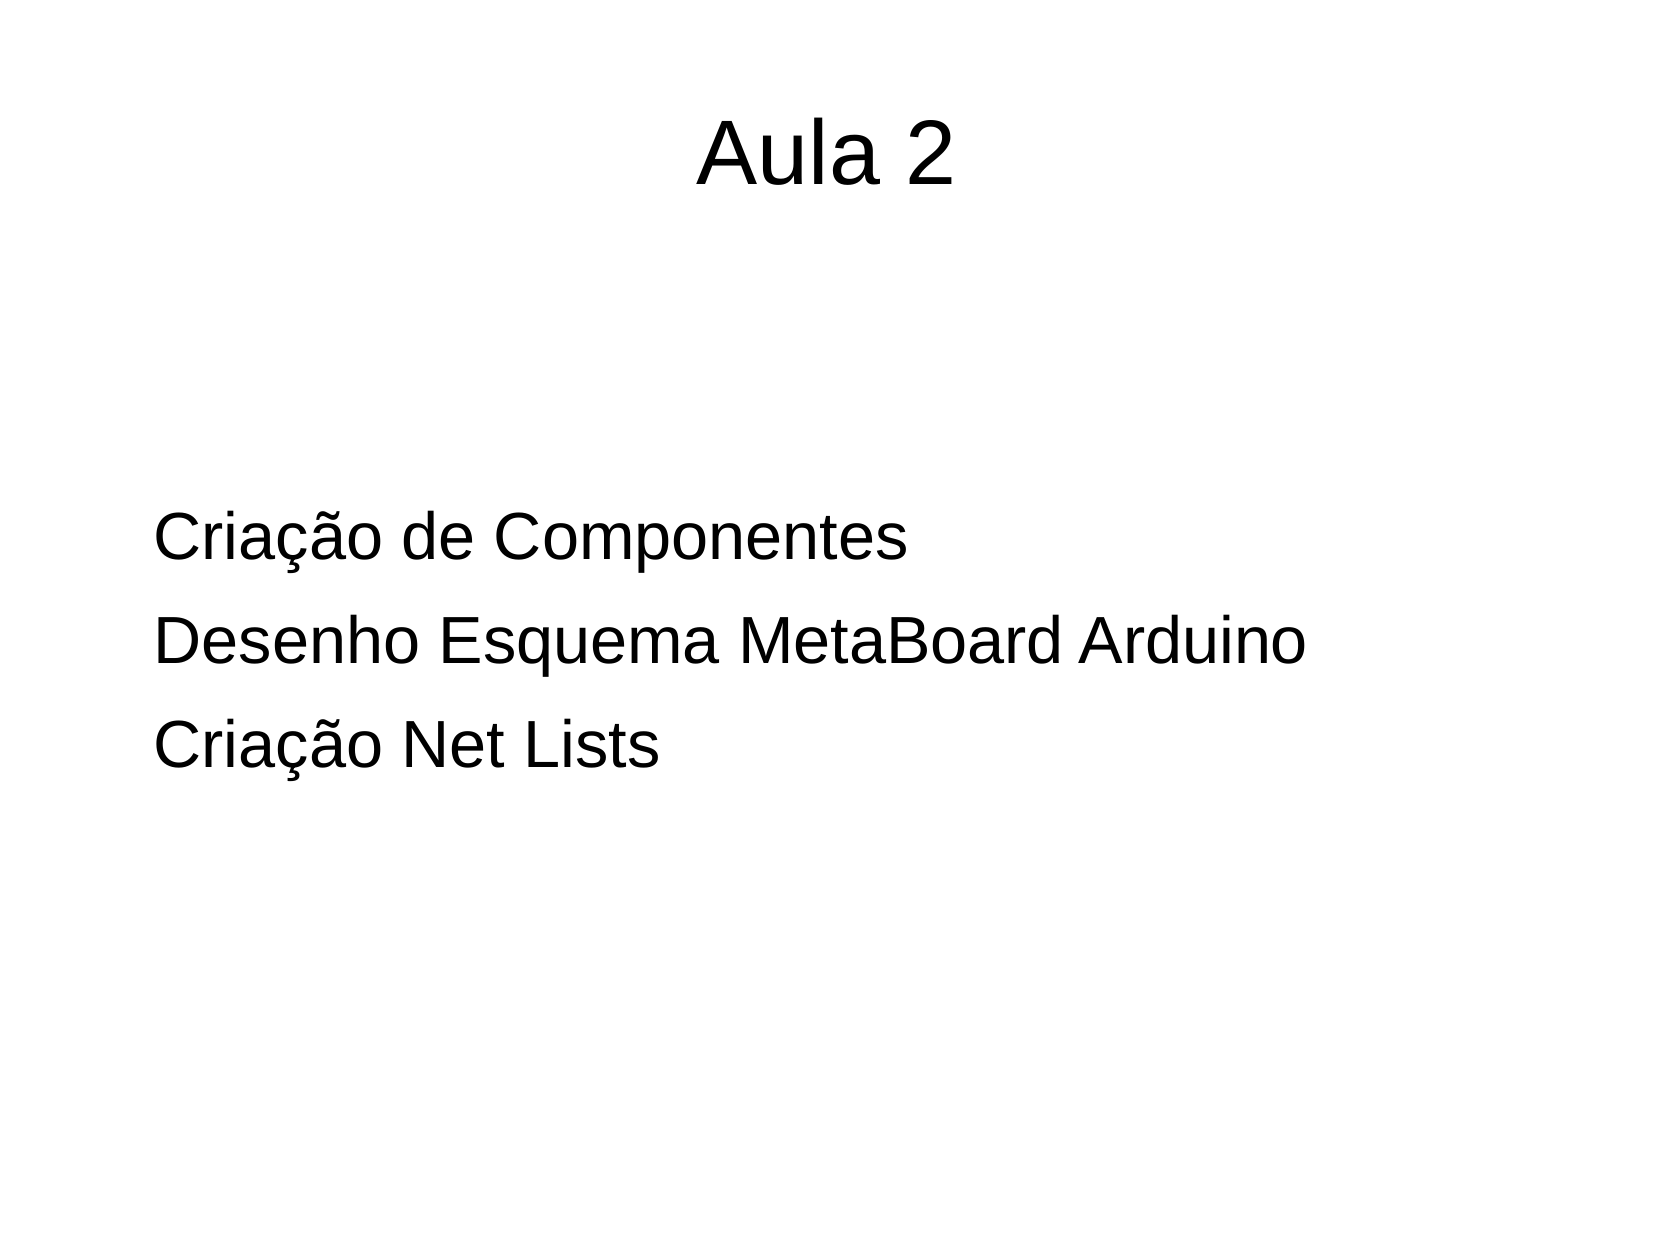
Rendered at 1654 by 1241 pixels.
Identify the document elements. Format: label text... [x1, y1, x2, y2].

list Criação de Componentes Desenho Esquema MetaBoard Arduino Criação Net Lists [82, 290, 1571, 1010]
title Aula 2 [82, 49, 1571, 257]
